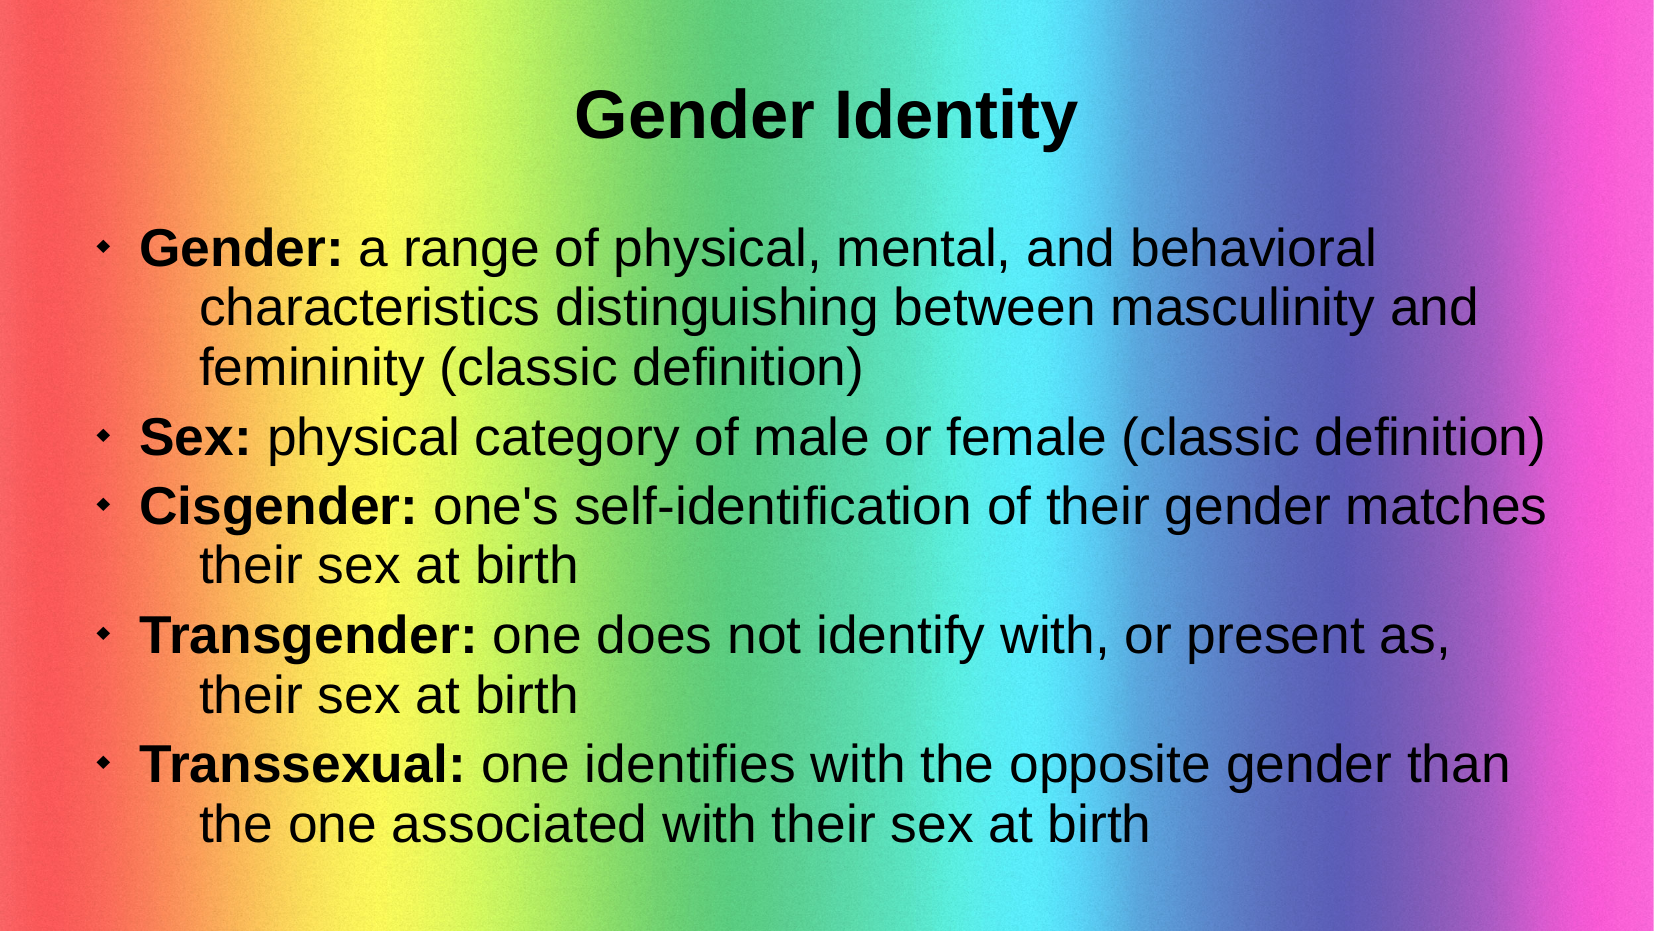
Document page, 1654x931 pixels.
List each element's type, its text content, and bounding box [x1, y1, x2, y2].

list Gender: a range of physical, mental, and behavioral characteristics distinguishing between masculinity and femininity (classic definition) Sex: physical category of male or female (classic definition) Cisgender: one's self-identification of their gender matches their sex at birth Transgender: one does not identify with, or present as, their sex at birth Transsexual: one identifies with the opposite gender than the one associated with their sex at birth [82, 217, 1571, 867]
picture [0, 0, 1654, 931]
title Gender Identity [82, 36, 1571, 193]
